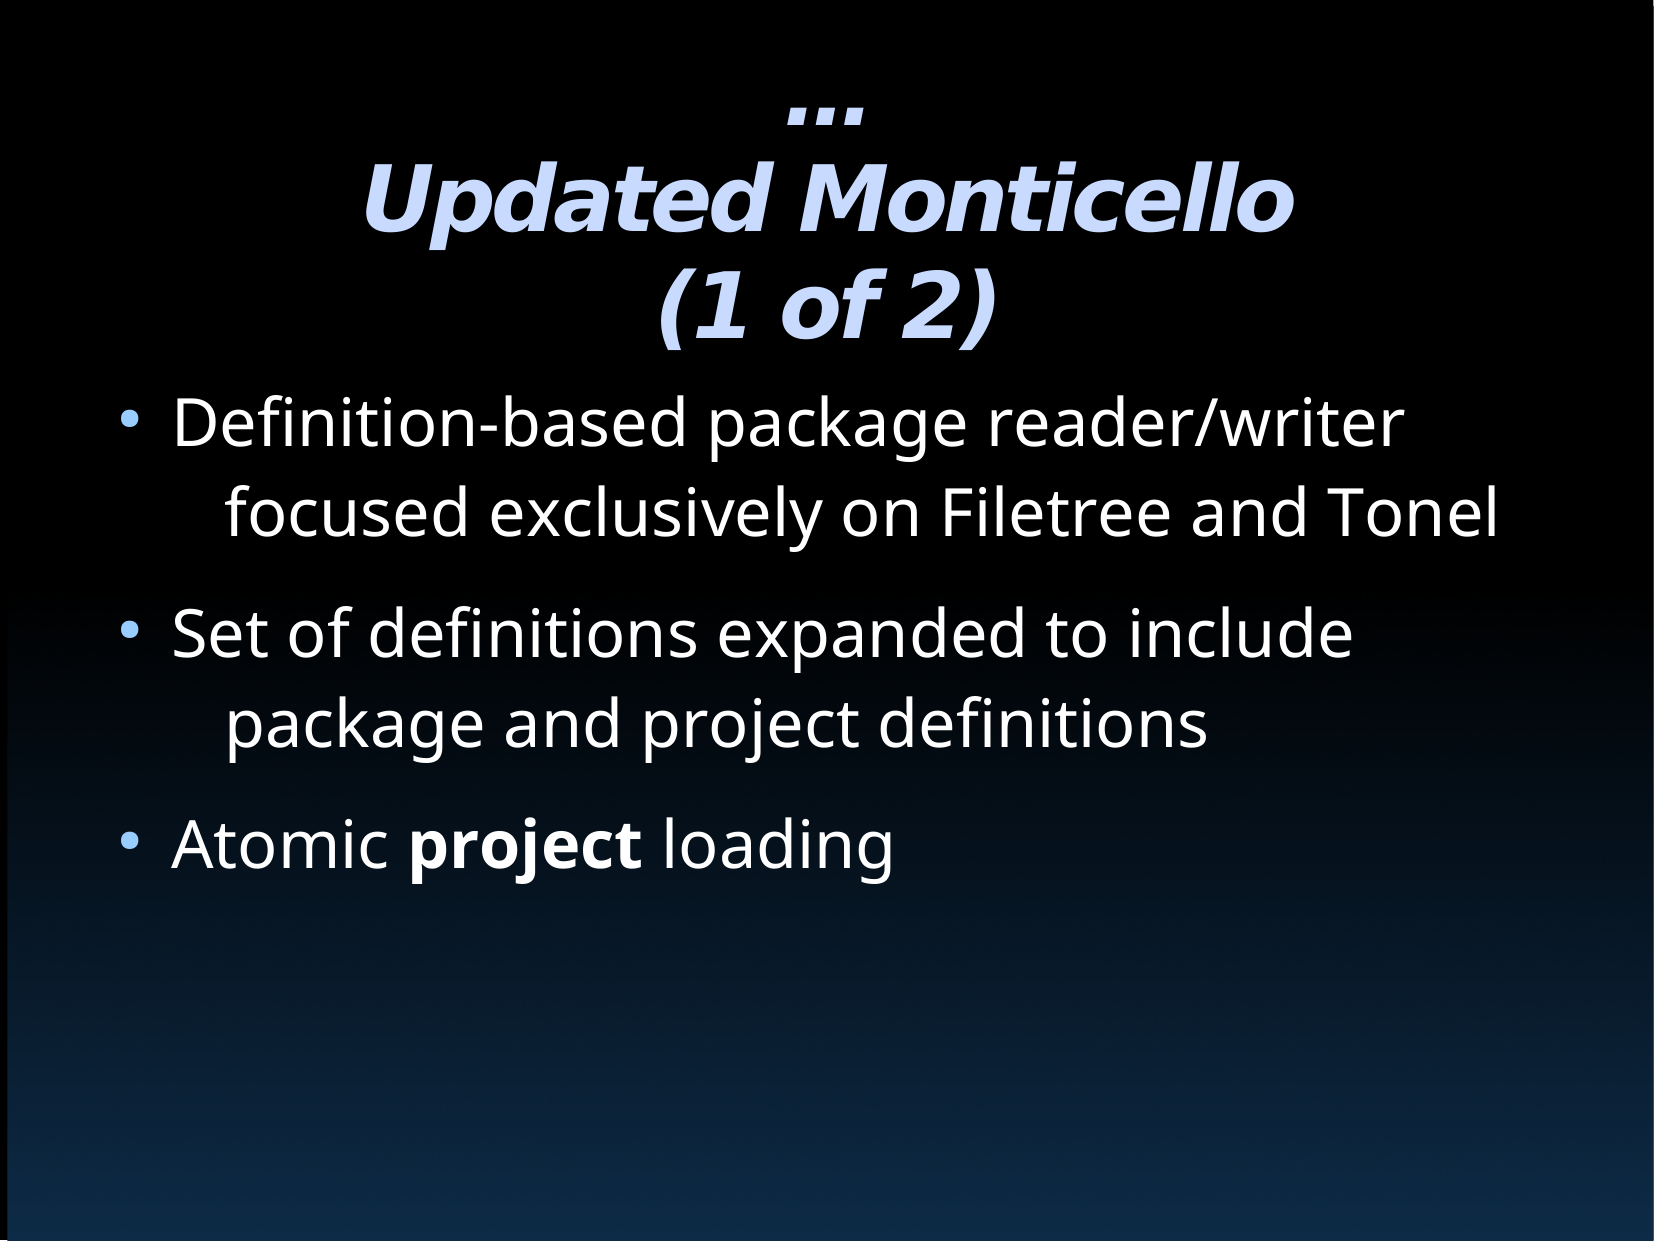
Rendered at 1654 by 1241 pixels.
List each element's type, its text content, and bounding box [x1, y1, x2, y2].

picture [7, 6, 1654, 1241]
title … Updated Monticello (1 of 2) [82, 39, 1576, 361]
list Definition-based package reader/writer focused exclusively on Filetree and Tonel Set of definitions expanded to include package and project definitions Atomic project loading [82, 374, 1571, 1086]
